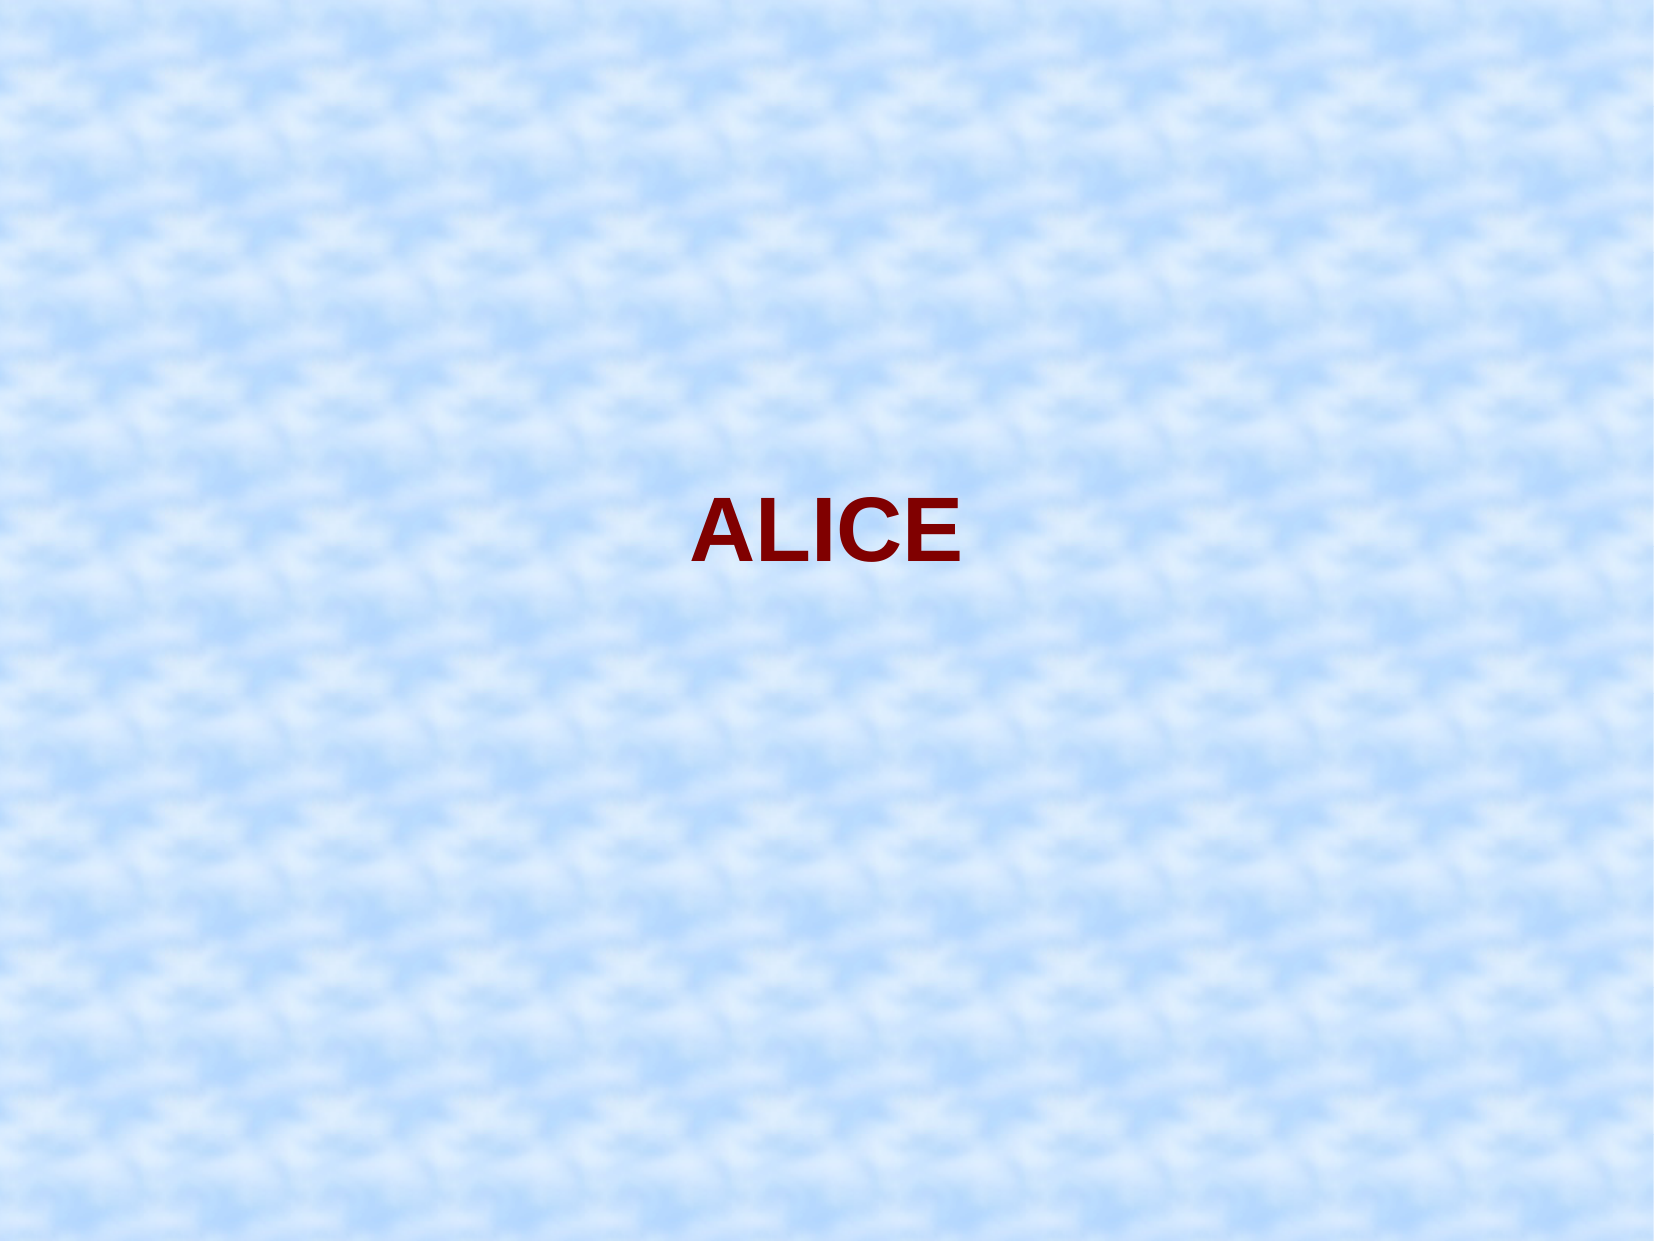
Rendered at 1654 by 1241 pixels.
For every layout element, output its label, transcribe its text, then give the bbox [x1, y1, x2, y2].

subtitle ALICE [82, 49, 1571, 1010]
picture [0, 0, 1654, 1241]
